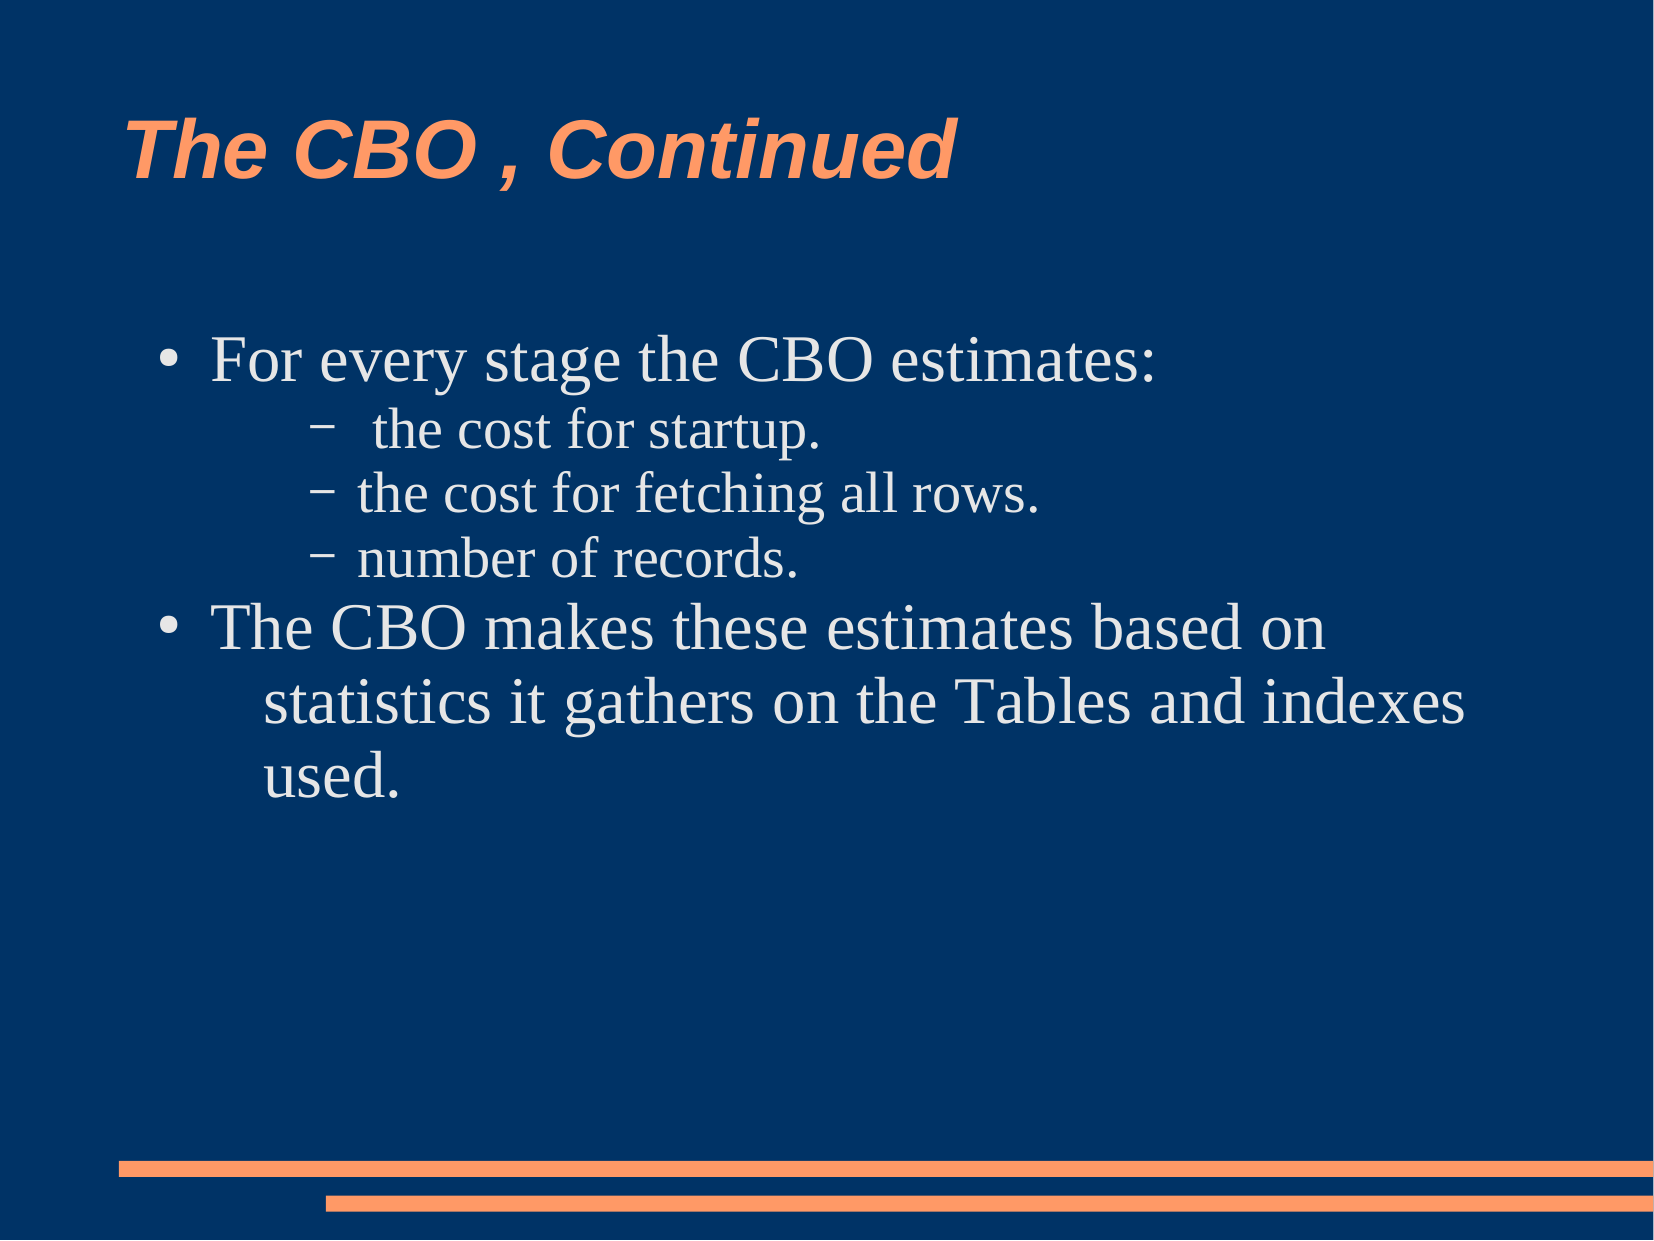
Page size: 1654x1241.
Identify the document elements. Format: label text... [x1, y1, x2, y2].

list For every stage the CBO estimates: the cost for startup. the cost for fetching all rows. number of records. The CBO makes these estimates based on statistics it gathers on the Tables and indexes used. [121, 322, 1561, 1133]
title The CBO , Continued [121, 46, 1534, 254]
